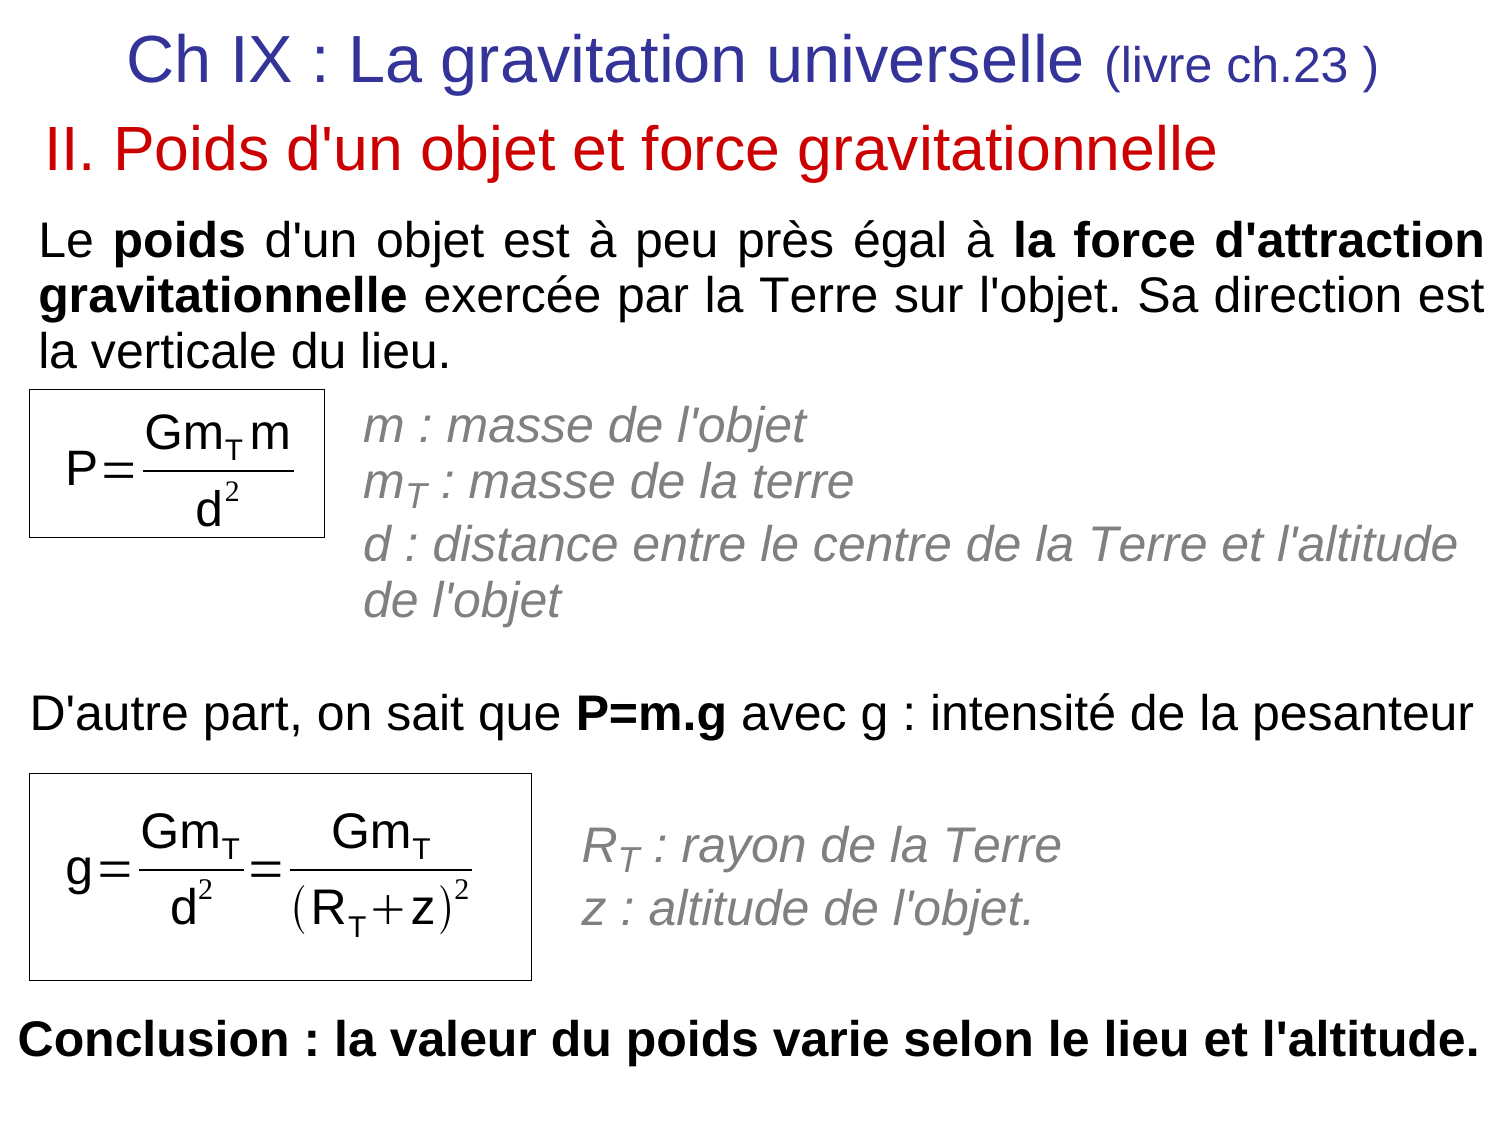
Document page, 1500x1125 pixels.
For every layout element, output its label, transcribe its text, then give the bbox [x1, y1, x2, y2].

list RT : rayon de la Terre z : altitude de l'objet. [566, 809, 1341, 943]
title Ch IX : La gravitation universelle (livre ch.23 ) [0, 0, 1500, 119]
list Le poids d'un objet est à peu près égal à la force d'attraction gravitationnelle exercée par la Terre sur l'objet. Sa direction est la verticale du lieu. [23, 204, 1500, 390]
chart [59, 803, 481, 944]
text_box II. Poids d'un objet et force gravitationnelle [29, 106, 1329, 204]
list m : masse de l'objet mT : masse de la terre d : distance entre le centre de la Terre et l'altitude de l'objet [348, 389, 1477, 635]
chart [59, 404, 302, 537]
text_box Conclusion : la valeur du poids varie selon le lieu et l'altitude. [17, 1010, 1500, 1069]
text_box D'autre part, on sait que P=m.g avec g : intensité de la pesanteur [29, 685, 1477, 743]
